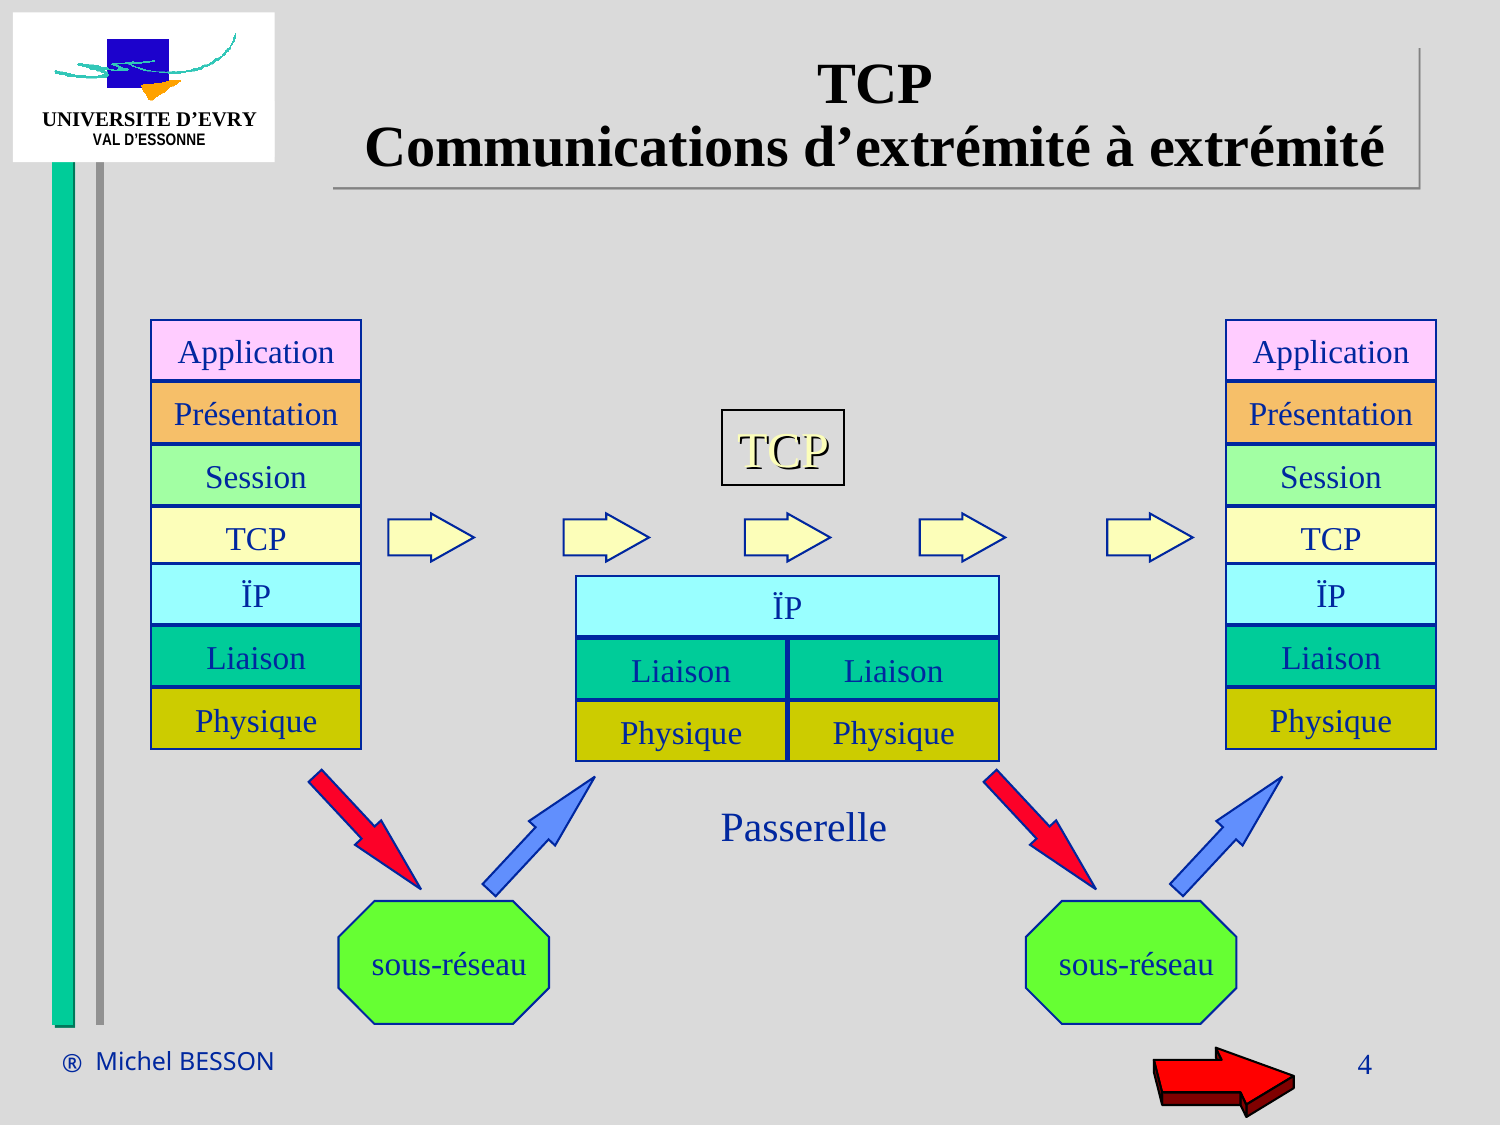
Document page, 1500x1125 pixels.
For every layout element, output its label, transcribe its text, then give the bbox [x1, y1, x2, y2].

text_box [744, 513, 831, 562]
text_box TCP Communications d’extrémité à extrémité [331, 46, 1419, 188]
picture [24, 21, 263, 101]
text_box ÏP [151, 563, 362, 624]
text_box Présentation [151, 382, 362, 443]
text_box sous-réseau [338, 901, 549, 1024]
text_box [563, 513, 650, 562]
text_box Session [151, 444, 362, 506]
text_box Liaison [151, 625, 362, 687]
text_box Application [1225, 319, 1437, 381]
text_box <numéro> [1074, 1025, 1388, 1101]
text_box Application [151, 319, 362, 381]
text_box Liaison [788, 638, 999, 699]
text_box sous-réseau [1025, 901, 1237, 1024]
text_box Physique [788, 700, 999, 762]
text_box [1170, 776, 1283, 897]
text_box Michel BESSON [12, 1025, 325, 1101]
text_box [482, 776, 595, 897]
text_box Session [1225, 444, 1437, 506]
text_box [1107, 513, 1193, 562]
text_box [308, 769, 422, 890]
text_box Liaison [1225, 625, 1437, 687]
text_box TCP [722, 409, 845, 485]
text_box TCP [1225, 507, 1437, 563]
text_box Physique [151, 688, 362, 749]
text_box ÏP [1225, 563, 1437, 624]
text_box [919, 513, 1006, 562]
text_box ÏP [576, 575, 999, 637]
text_box Présentation [1225, 382, 1437, 443]
text_box [1153, 1047, 1294, 1117]
text_box [388, 513, 474, 562]
text_box Physique [1225, 688, 1437, 749]
text_box [983, 769, 1097, 890]
text_box Passerelle [705, 792, 903, 858]
text_box Physique [575, 700, 787, 762]
text_box Liaison [575, 638, 787, 699]
text_box TCP [151, 507, 362, 563]
